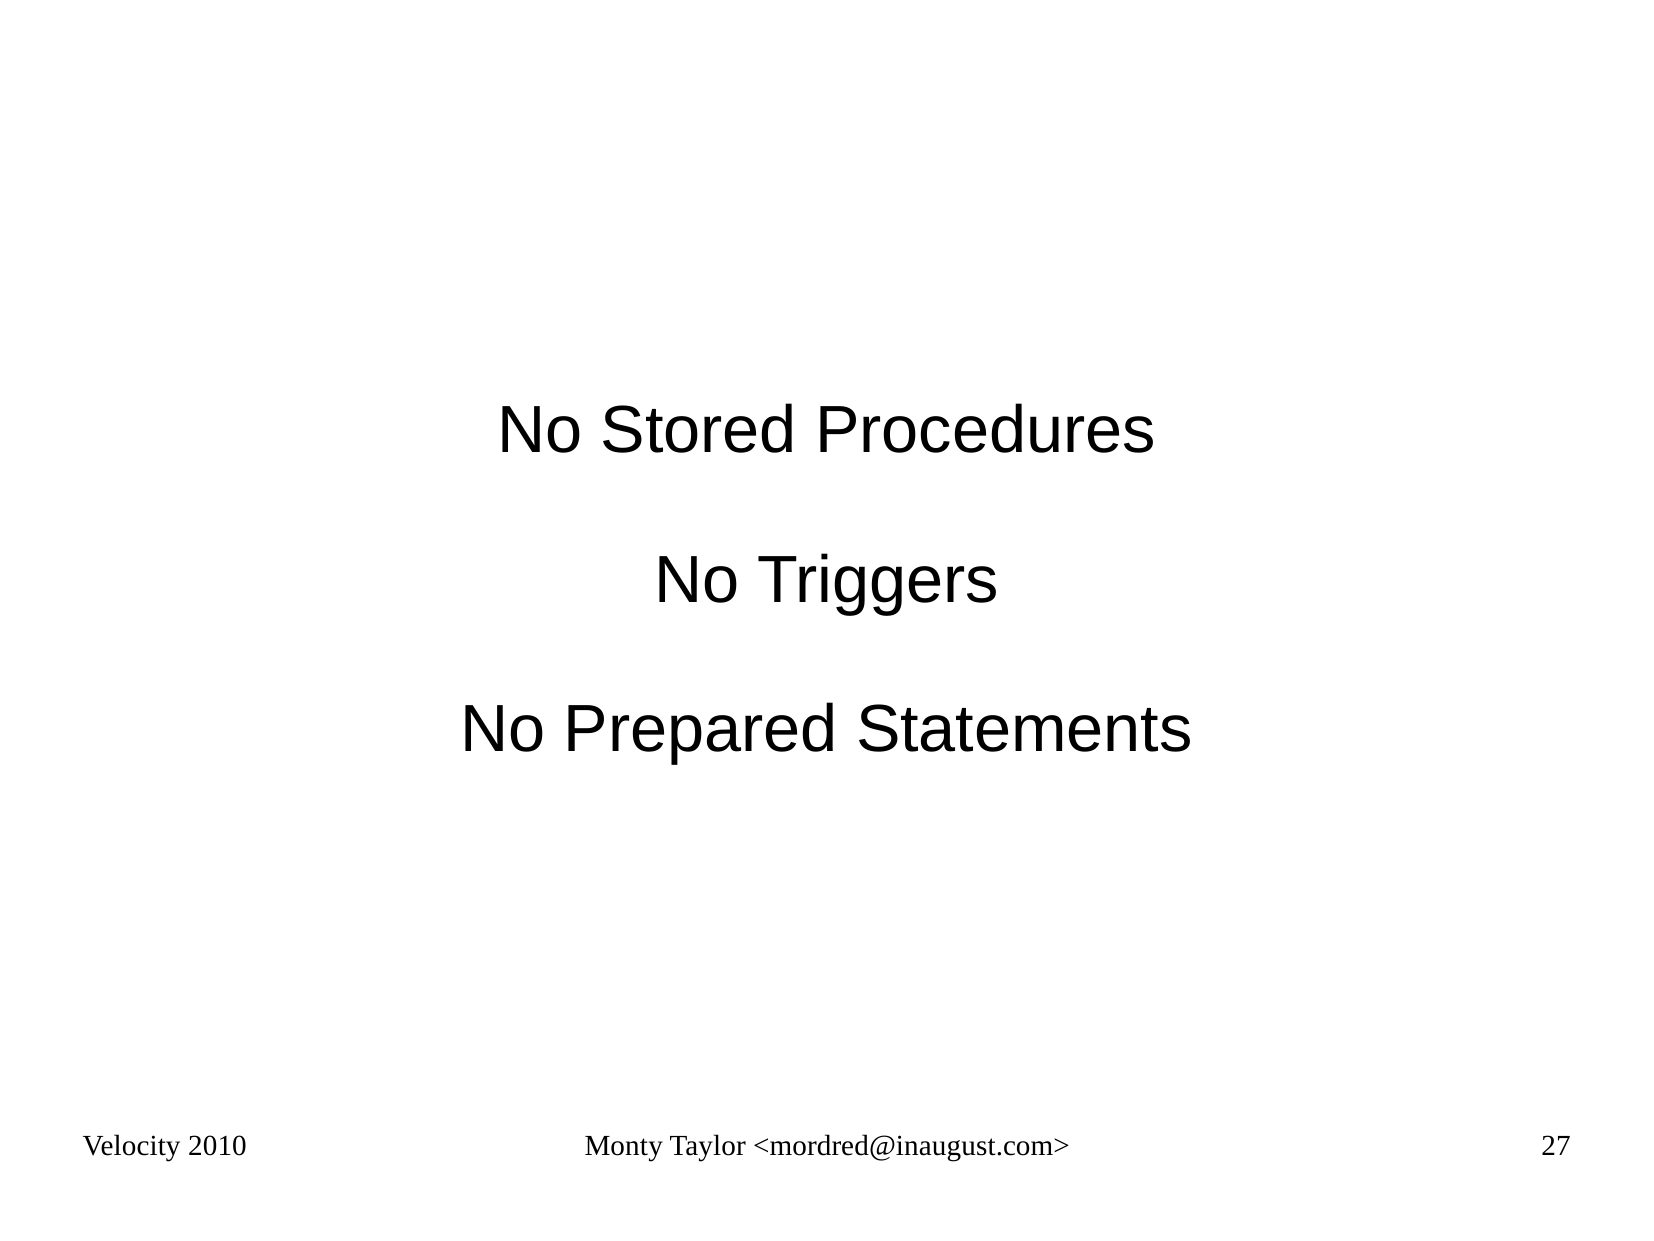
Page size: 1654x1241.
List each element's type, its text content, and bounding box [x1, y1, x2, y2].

subtitle No Stored Procedures No Triggers No Prepared Statements [82, 56, 1571, 1102]
